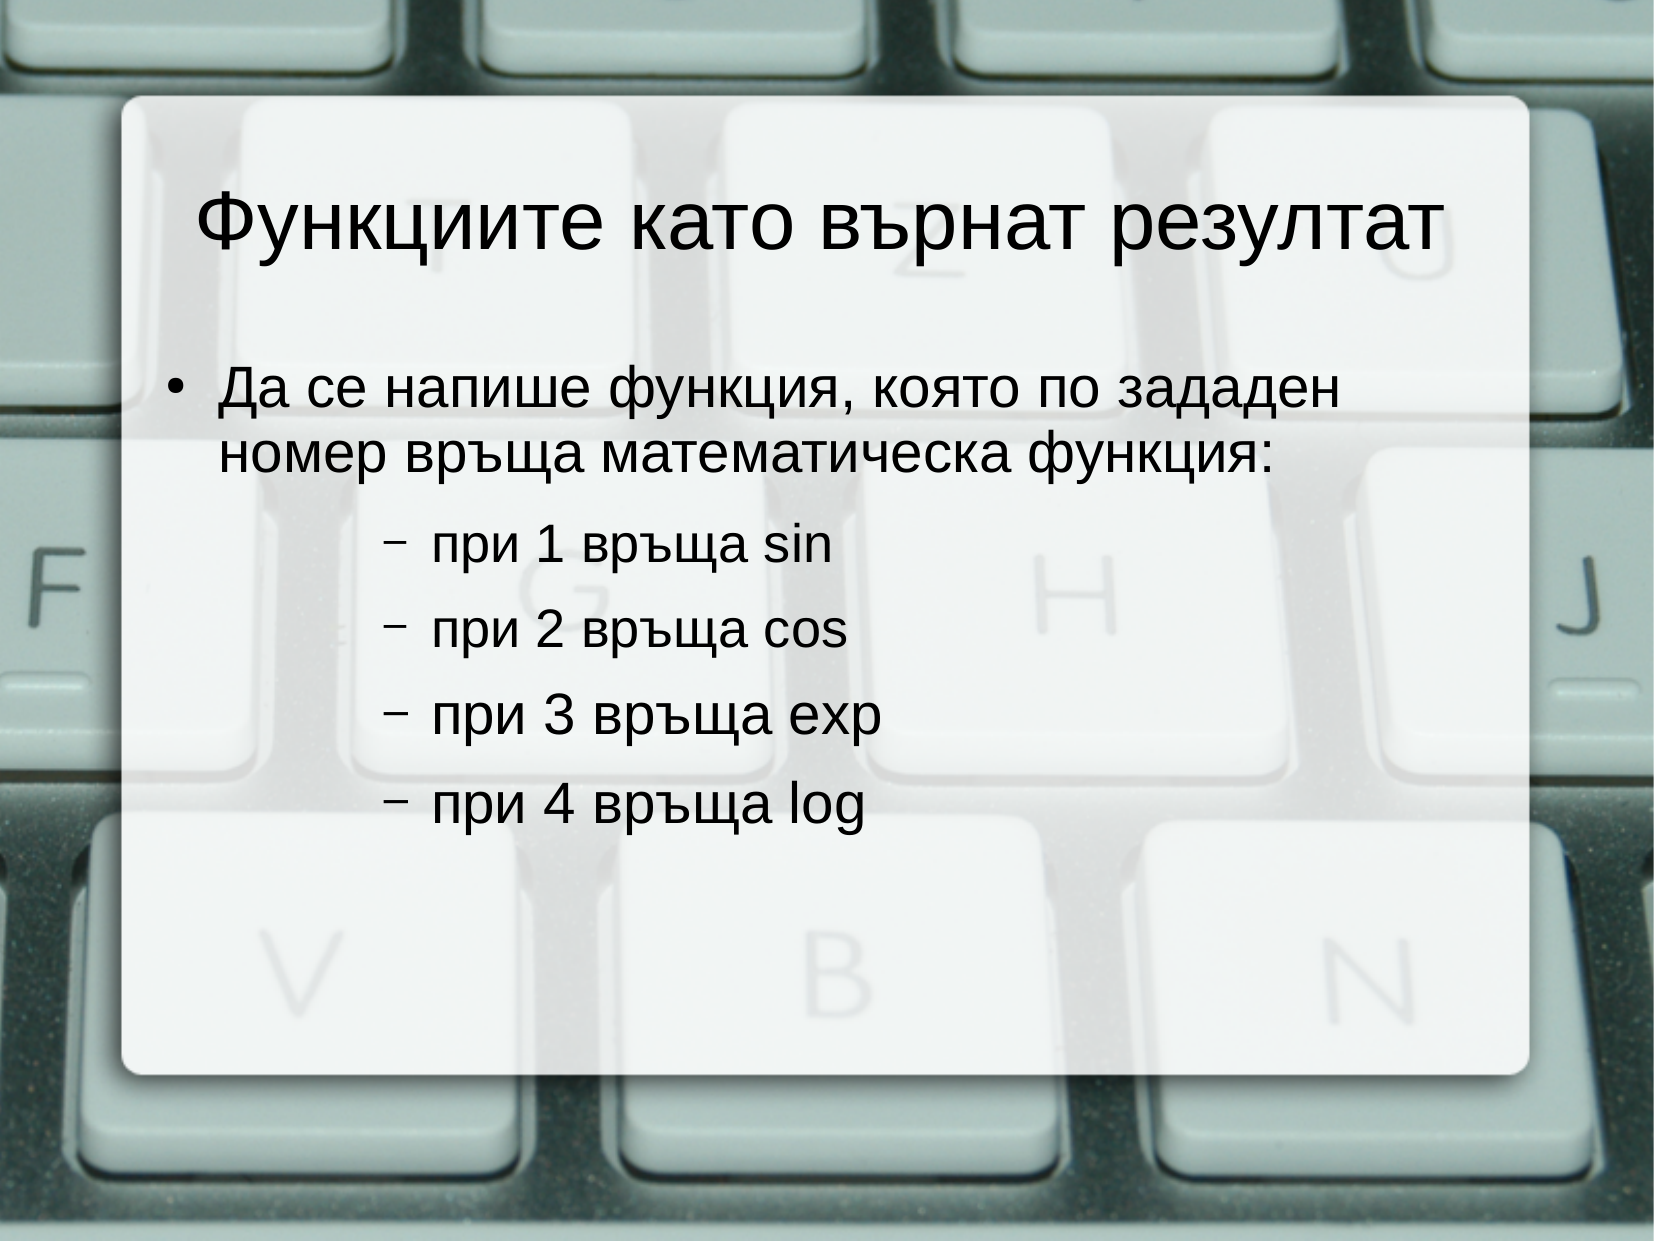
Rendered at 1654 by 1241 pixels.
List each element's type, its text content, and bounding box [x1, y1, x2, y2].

picture [0, 0, 1654, 1241]
title Функциите като върнат резултат [135, 117, 1506, 325]
list Да се напише функция, която по зададен номер връща математическа функция: при 1 връща sin при 2 връща cos при 3 връща exp при 4 връща log [147, 354, 1506, 1074]
